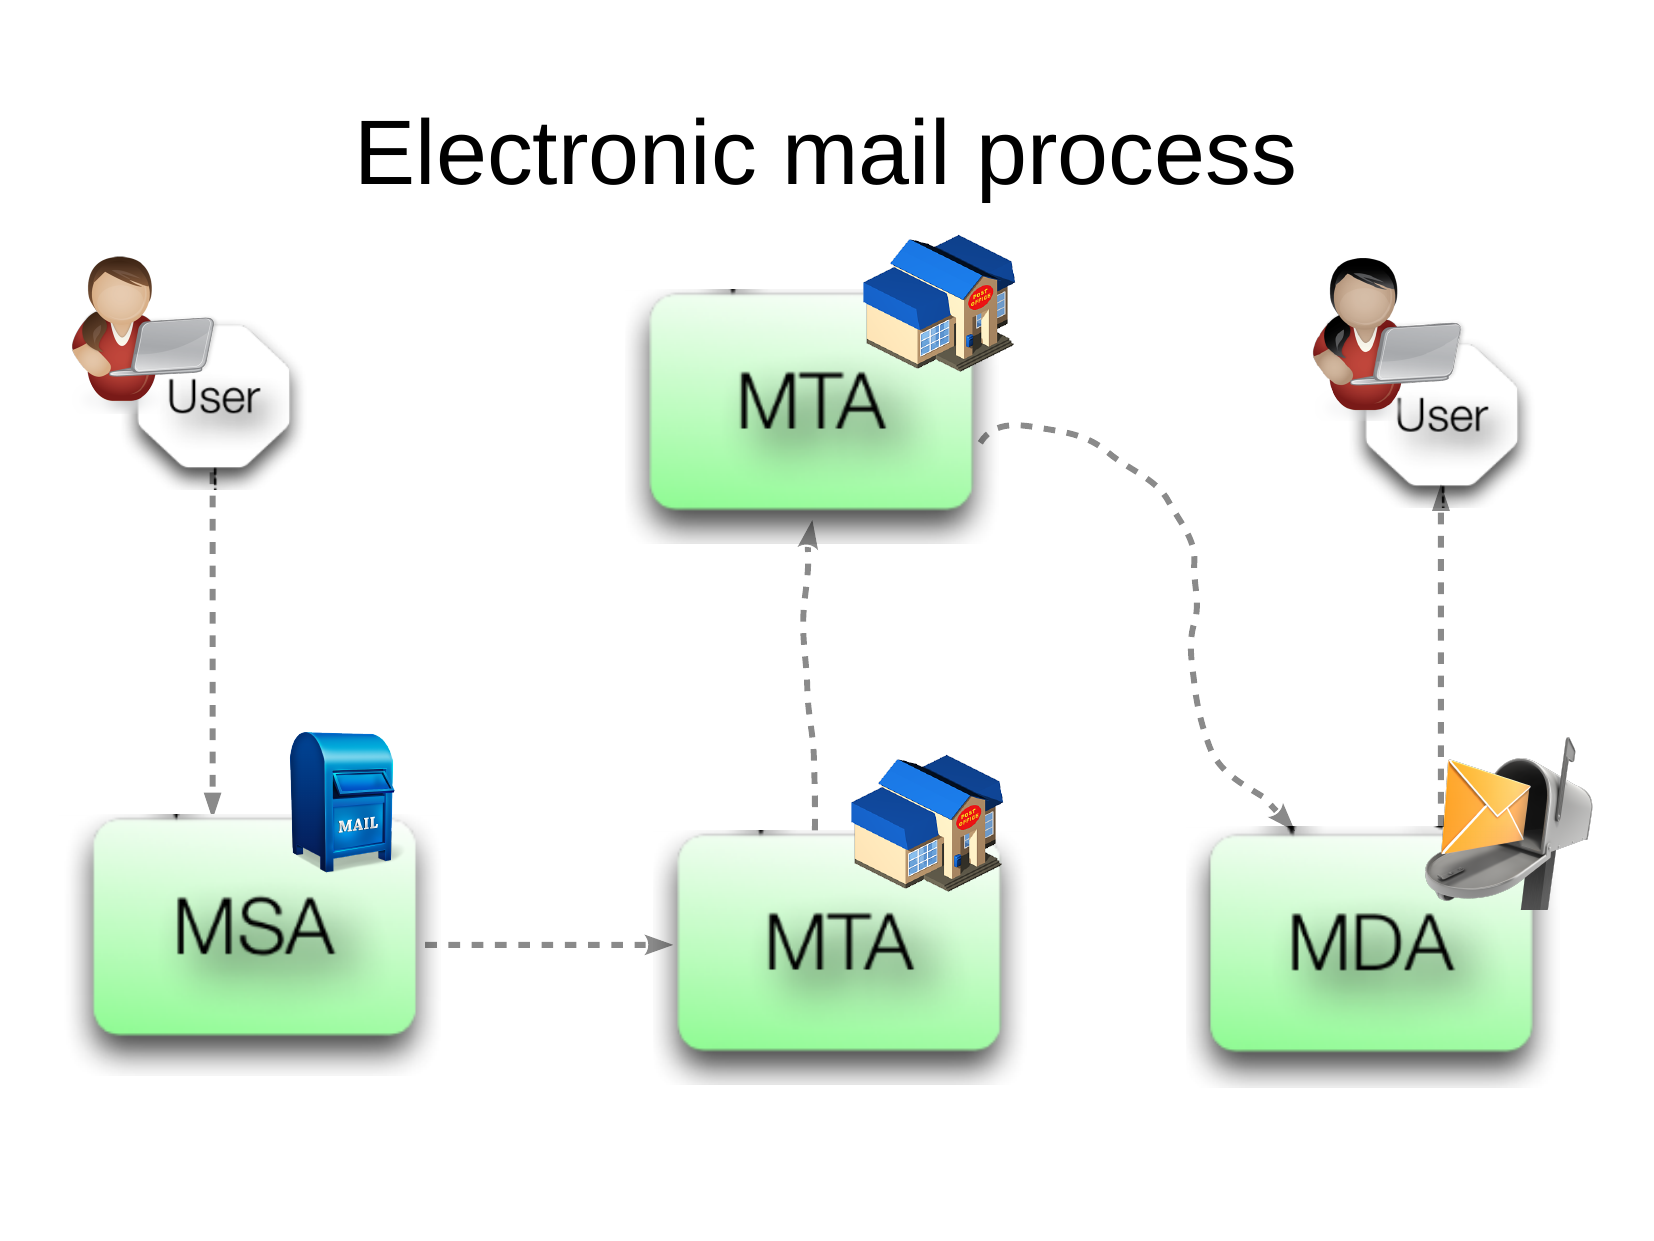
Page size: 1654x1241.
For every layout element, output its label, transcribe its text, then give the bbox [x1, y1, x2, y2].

picture [59, 724, 441, 1076]
picture [625, 224, 1016, 544]
title Electronic mail process [82, 49, 1571, 257]
picture [1299, 248, 1536, 508]
picture [1186, 731, 1614, 1088]
picture [653, 744, 1027, 1085]
picture [59, 247, 308, 490]
